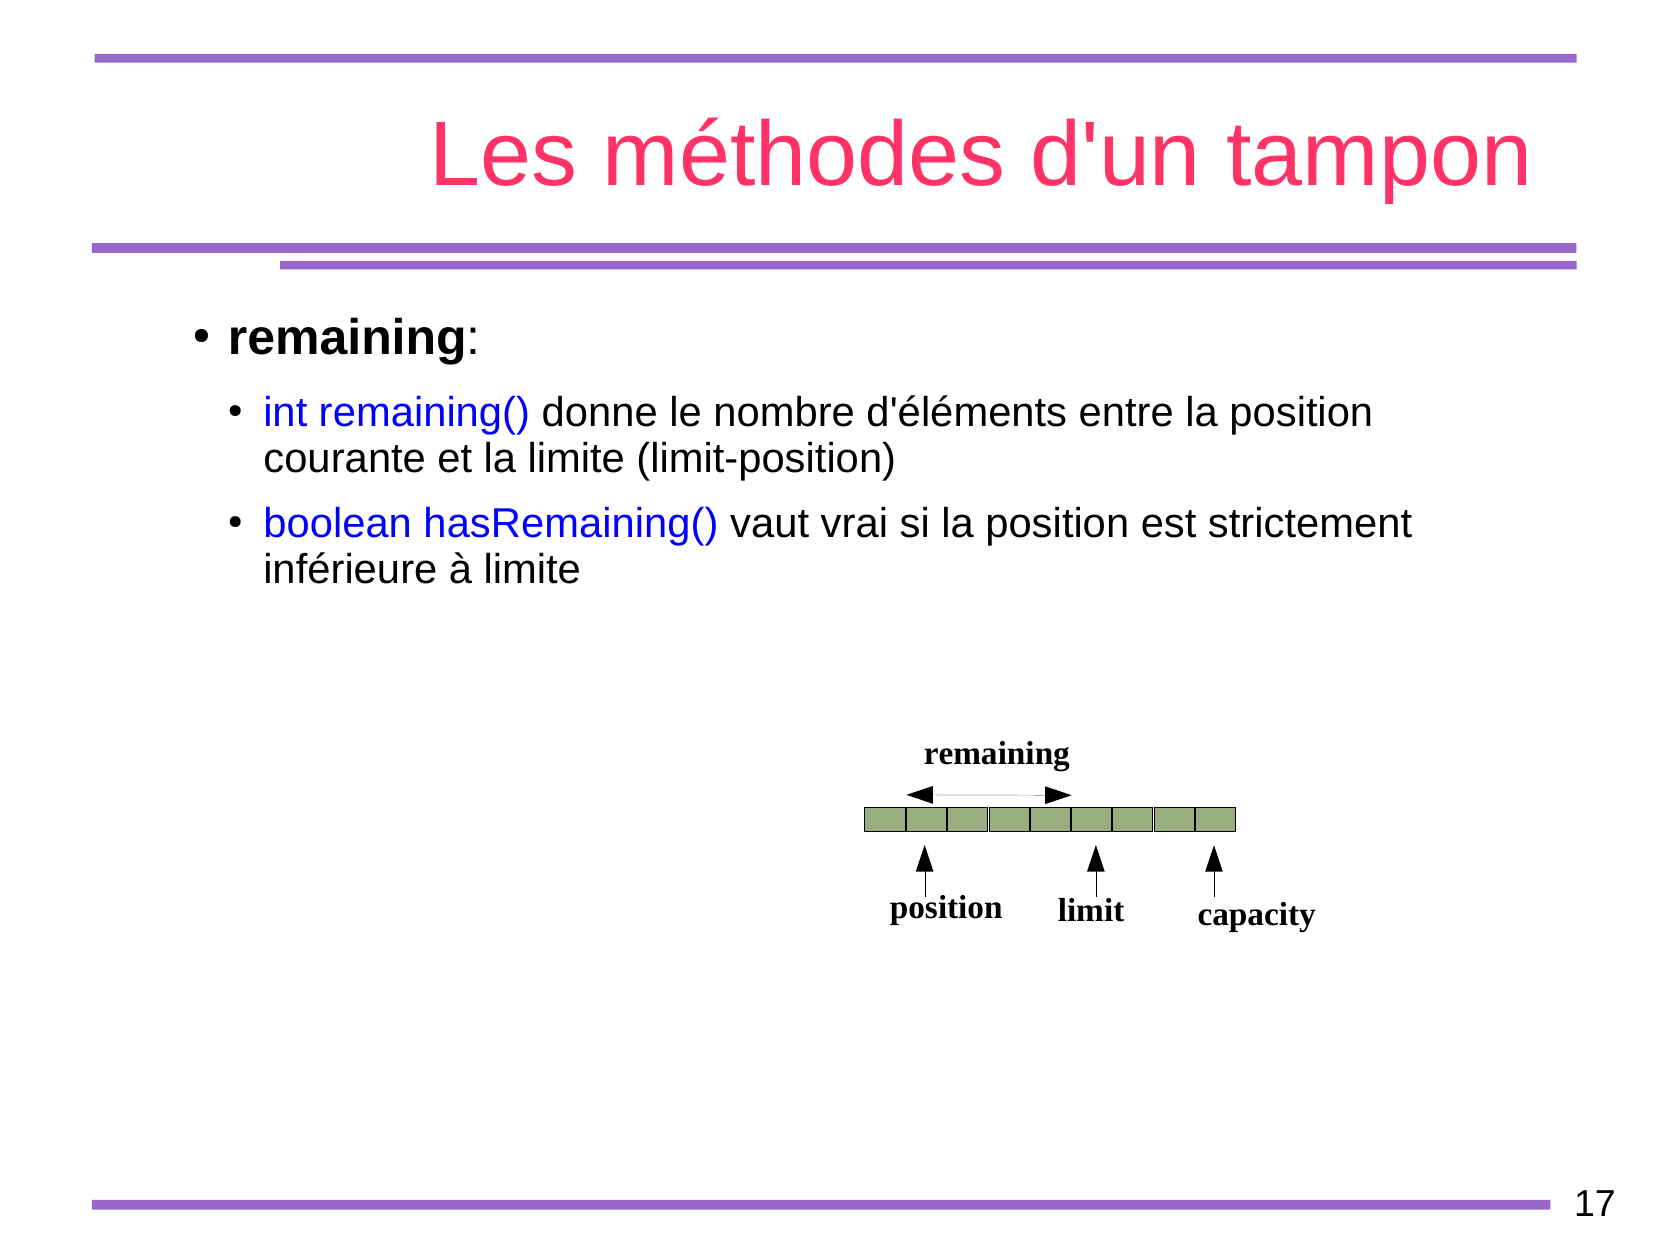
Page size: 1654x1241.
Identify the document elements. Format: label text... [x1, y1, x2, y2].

list remaining: int remaining() donne le nombre d'éléments entre la position courante et la limite (limit-position) boolean hasRemaining() vaut vrai si la position est strictement inférieure à limite [121, 309, 1534, 1162]
text_box [989, 807, 1153, 832]
text_box remaining [923, 734, 1070, 772]
text_box [1154, 807, 1236, 832]
text_box capacity [1197, 895, 1317, 933]
title Les méthodes d'un tampon [121, 49, 1534, 257]
text_box [864, 807, 988, 832]
text_box position [889, 889, 1003, 927]
text_box limit [1057, 891, 1125, 929]
